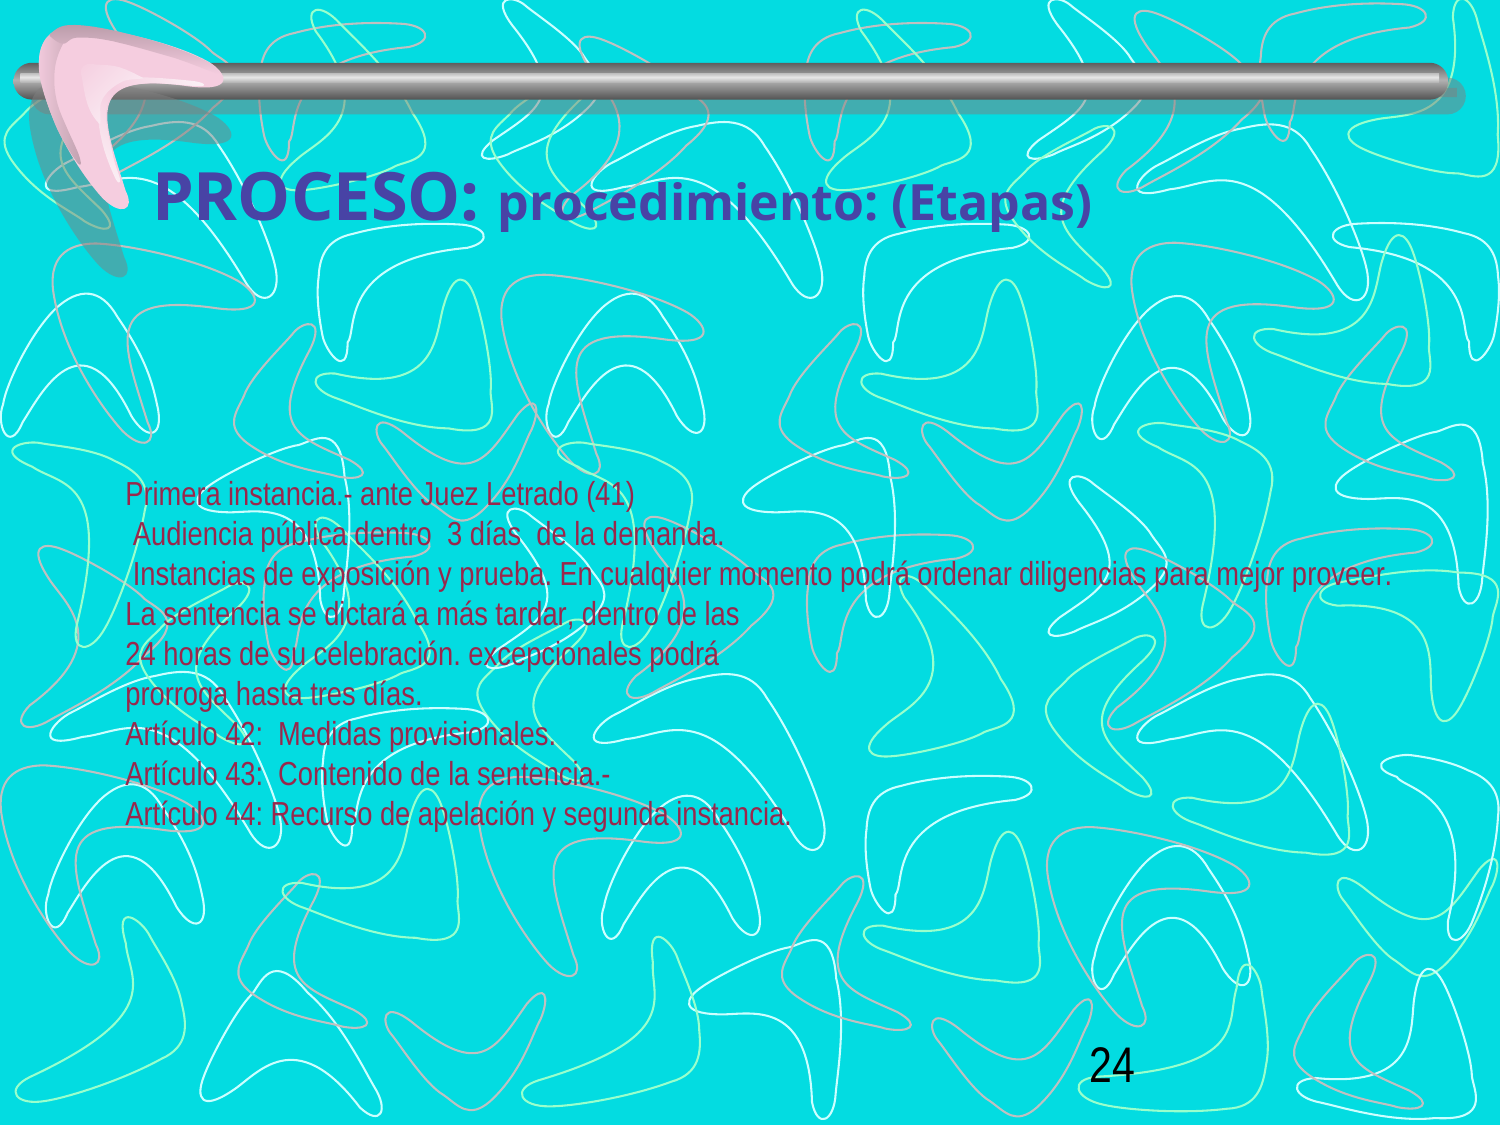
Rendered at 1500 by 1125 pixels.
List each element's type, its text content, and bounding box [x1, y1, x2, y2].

list [112, 275, 1388, 465]
text_box Primera instancia.- ante Juez Letrado (41) Audiencia pública dentro 3 días de la demanda. Instancias de exposición y prueba. En cualquier momento podrá ordenar diligencias para mejor proveer. La sentencia se dictará a más tardar, dentro de las 24 horas de su celebración. excepcionales podrá prorroga hasta tres días. Artículo 42: Medidas provisionales. Artículo 43: Contenido de la sentencia.- Artículo 44: Recurso de apelación y segunda instancia. [110, 465, 1409, 900]
title PROCESO: procedimiento: (Etapas) [137, 99, 1388, 275]
list [112, 900, 1388, 1001]
